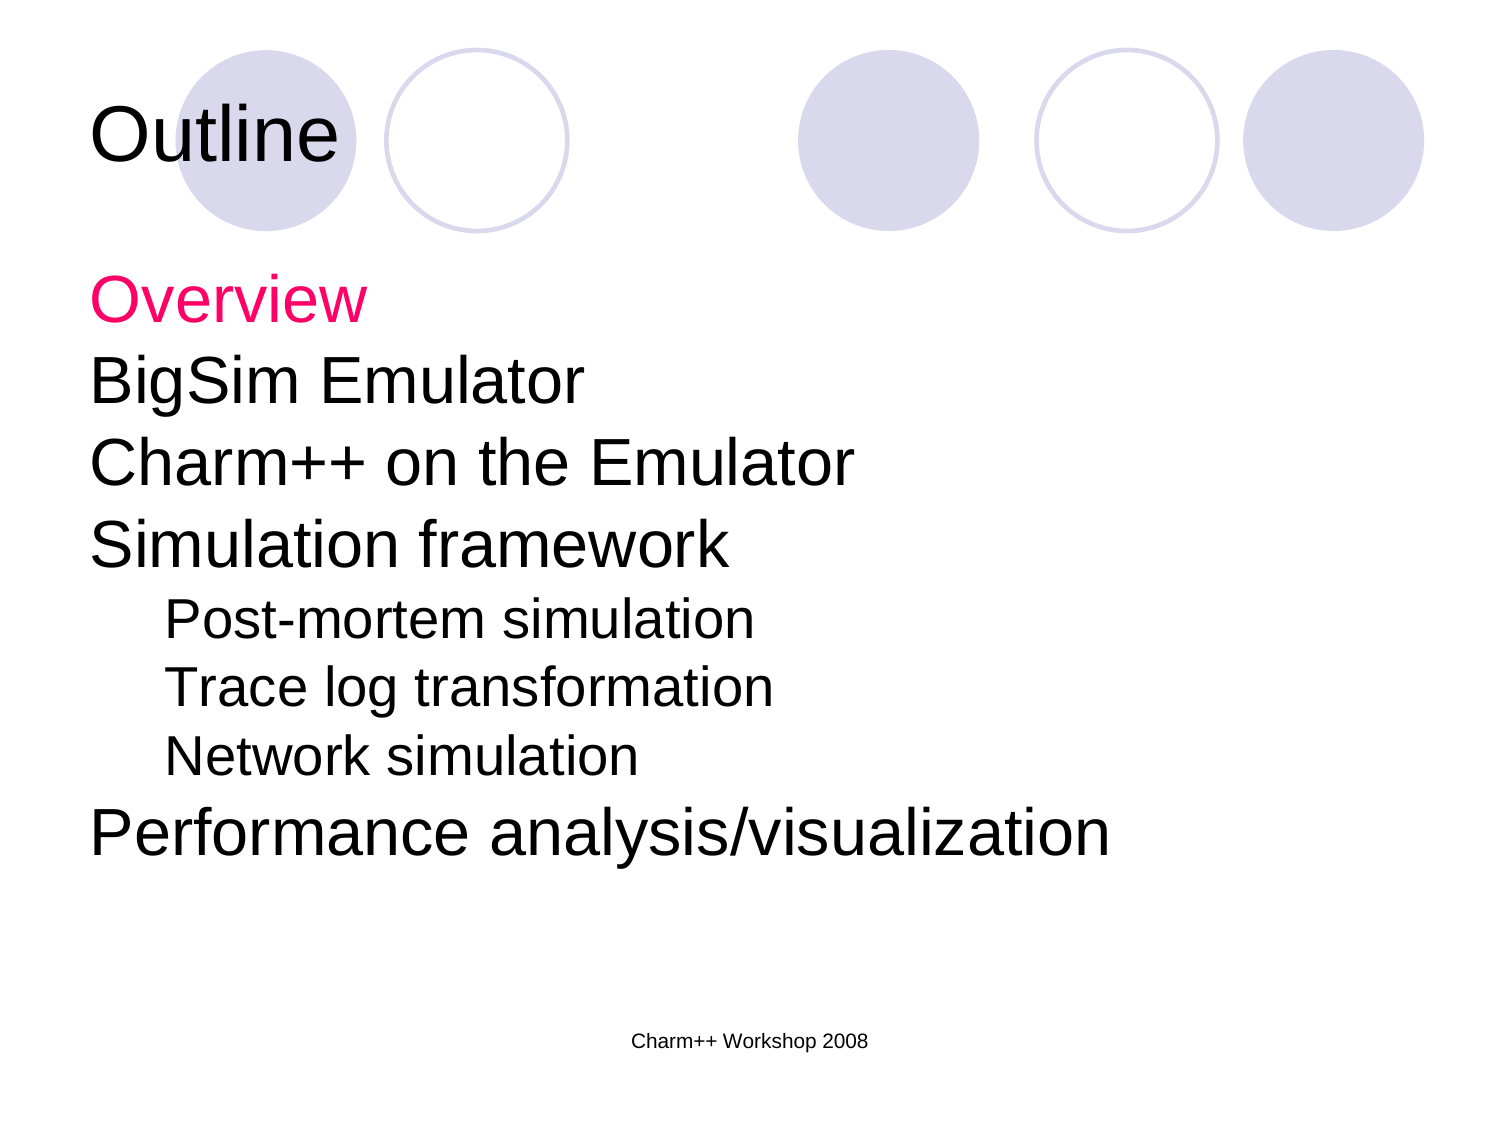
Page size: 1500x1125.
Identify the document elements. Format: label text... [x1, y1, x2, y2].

list Overview BigSim Emulator Charm++ on the Emulator Simulation framework Post-mortem simulation Trace log transformation Network simulation Performance analysis/visualization [75, 262, 1426, 1006]
title Outline [75, 45, 1426, 233]
